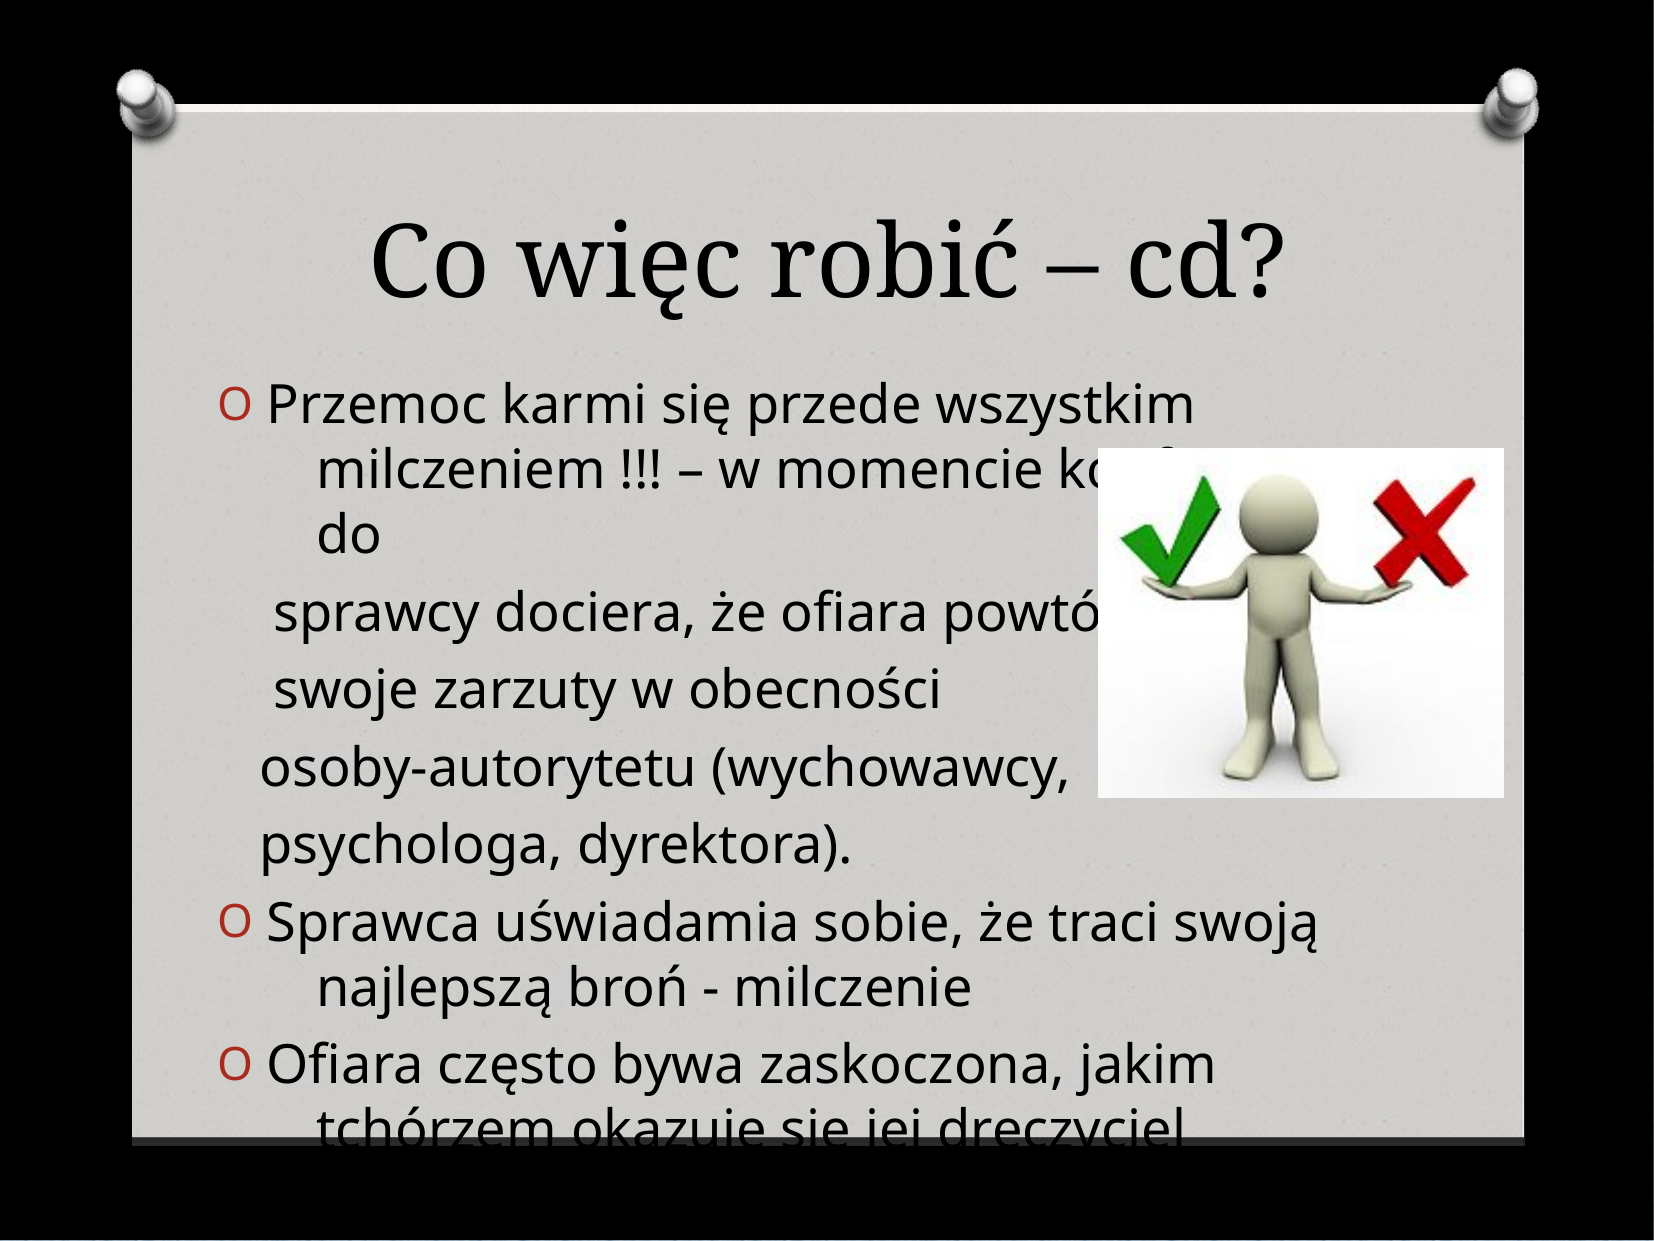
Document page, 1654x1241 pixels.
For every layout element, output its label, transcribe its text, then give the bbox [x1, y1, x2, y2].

list Przemoc karmi się przede wszystkim milczeniem !!! – w momencie konfrontacji do sprawcy dociera, że ofiara powtórzy swoje zarzuty w obecności osoby-autorytetu (wychowawcy, psychologa, dyrektora). Sprawca uświadamia sobie, że traci swoją najlepszą broń - milczenie Ofiara często bywa zaskoczona, jakim tchórzem okazuje się jej dręczyciel [200, 336, 1453, 1035]
title Co więc robić – cd? [198, 147, 1458, 366]
picture [82, 32, 218, 169]
picture [1098, 448, 1504, 798]
picture [1452, 38, 1586, 172]
